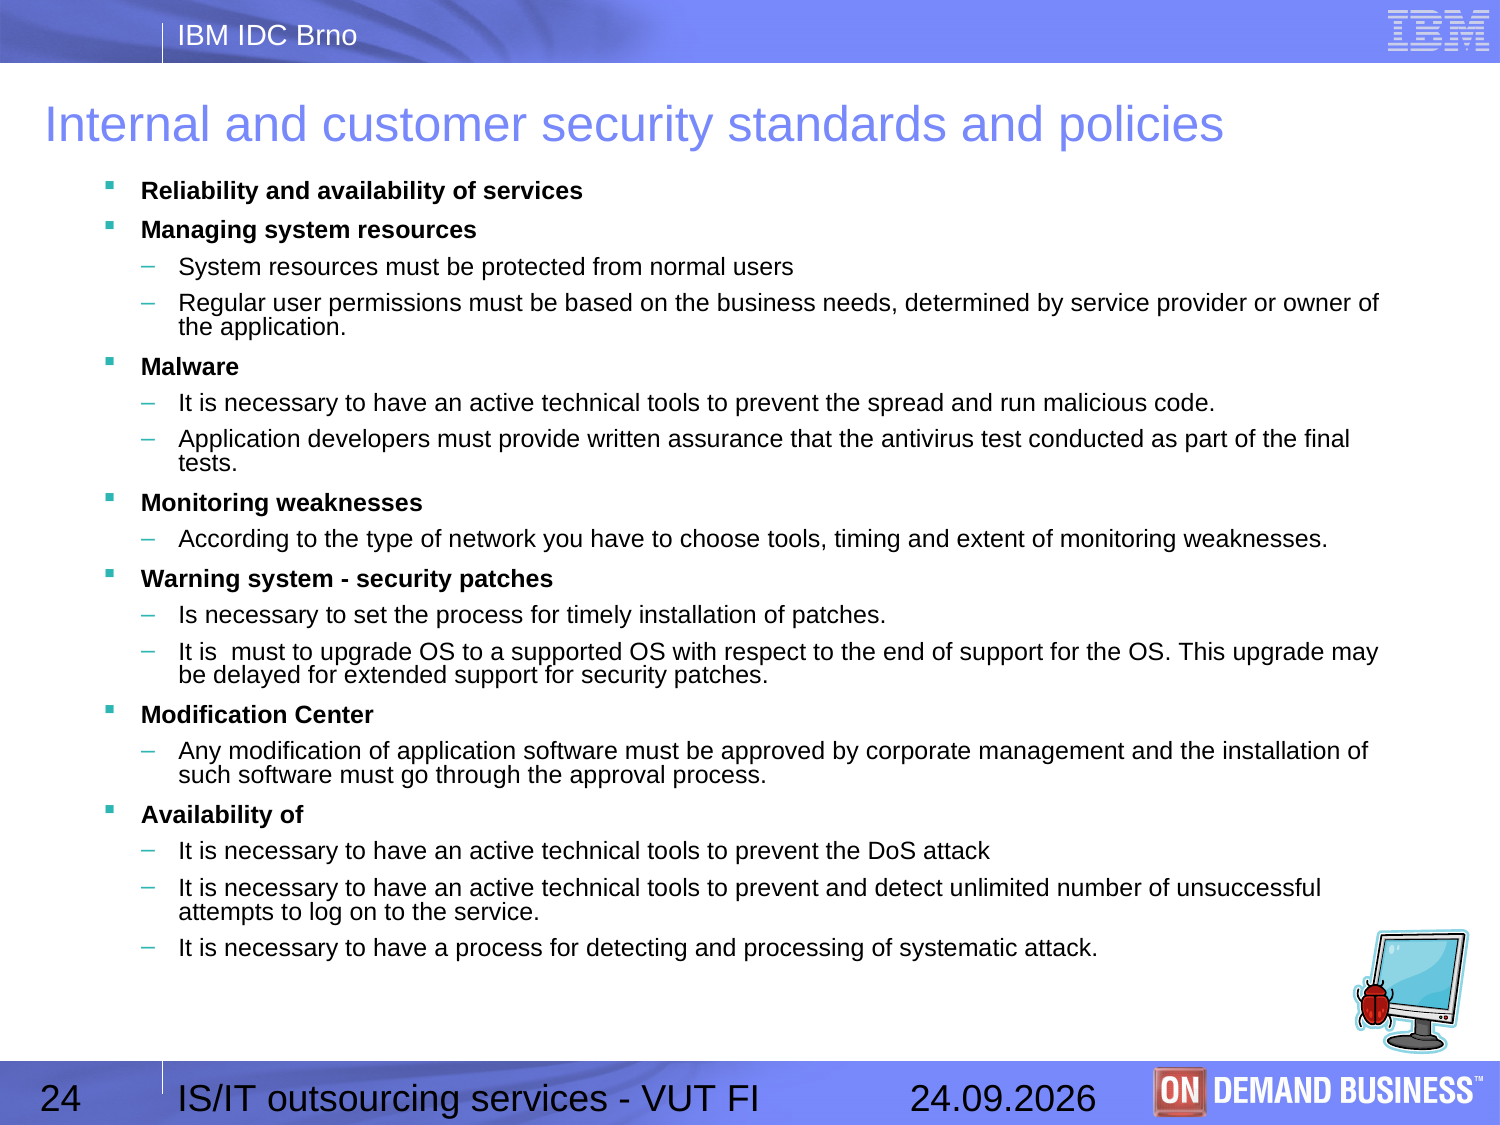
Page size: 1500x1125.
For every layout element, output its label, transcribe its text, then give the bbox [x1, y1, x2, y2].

title Internal and customer security standards and policies [29, 78, 1383, 160]
picture [0, 1061, 1500, 1125]
picture [1352, 928, 1470, 1055]
picture [0, 0, 1500, 63]
list Reliability and availability of services Managing system resources System resources must be protected from normal users Regular user permissions must be based on the business needs, determined by service provider or owner of the application. Malware It is necessary to have an active technical tools to prevent the spread and run malicious code. Application developers must provide written assurance that the antivirus test conducted as part of the final tests. Monitoring weaknesses According to the type of network you have to choose tools, timing and extent of monitoring weaknesses. Warning system - security patches Is necessary to set the process for timely installation of patches. It is must to upgrade OS to a supported OS with respect to the end of support for the OS. This upgrade may be delayed for extended support for security patches. Modification Center Any modification of application software must be approved by corporate management and the installation of such software must go through the approval process. Availability of It is necessary to have an active technical tools to prevent the DoS attack It is necessary to have an active technical tools to prevent and detect unlimited number of unsuccessful attempts to log on to the service. It is necessary to have a process for detecting and processing of systematic attack. [88, 172, 1400, 988]
